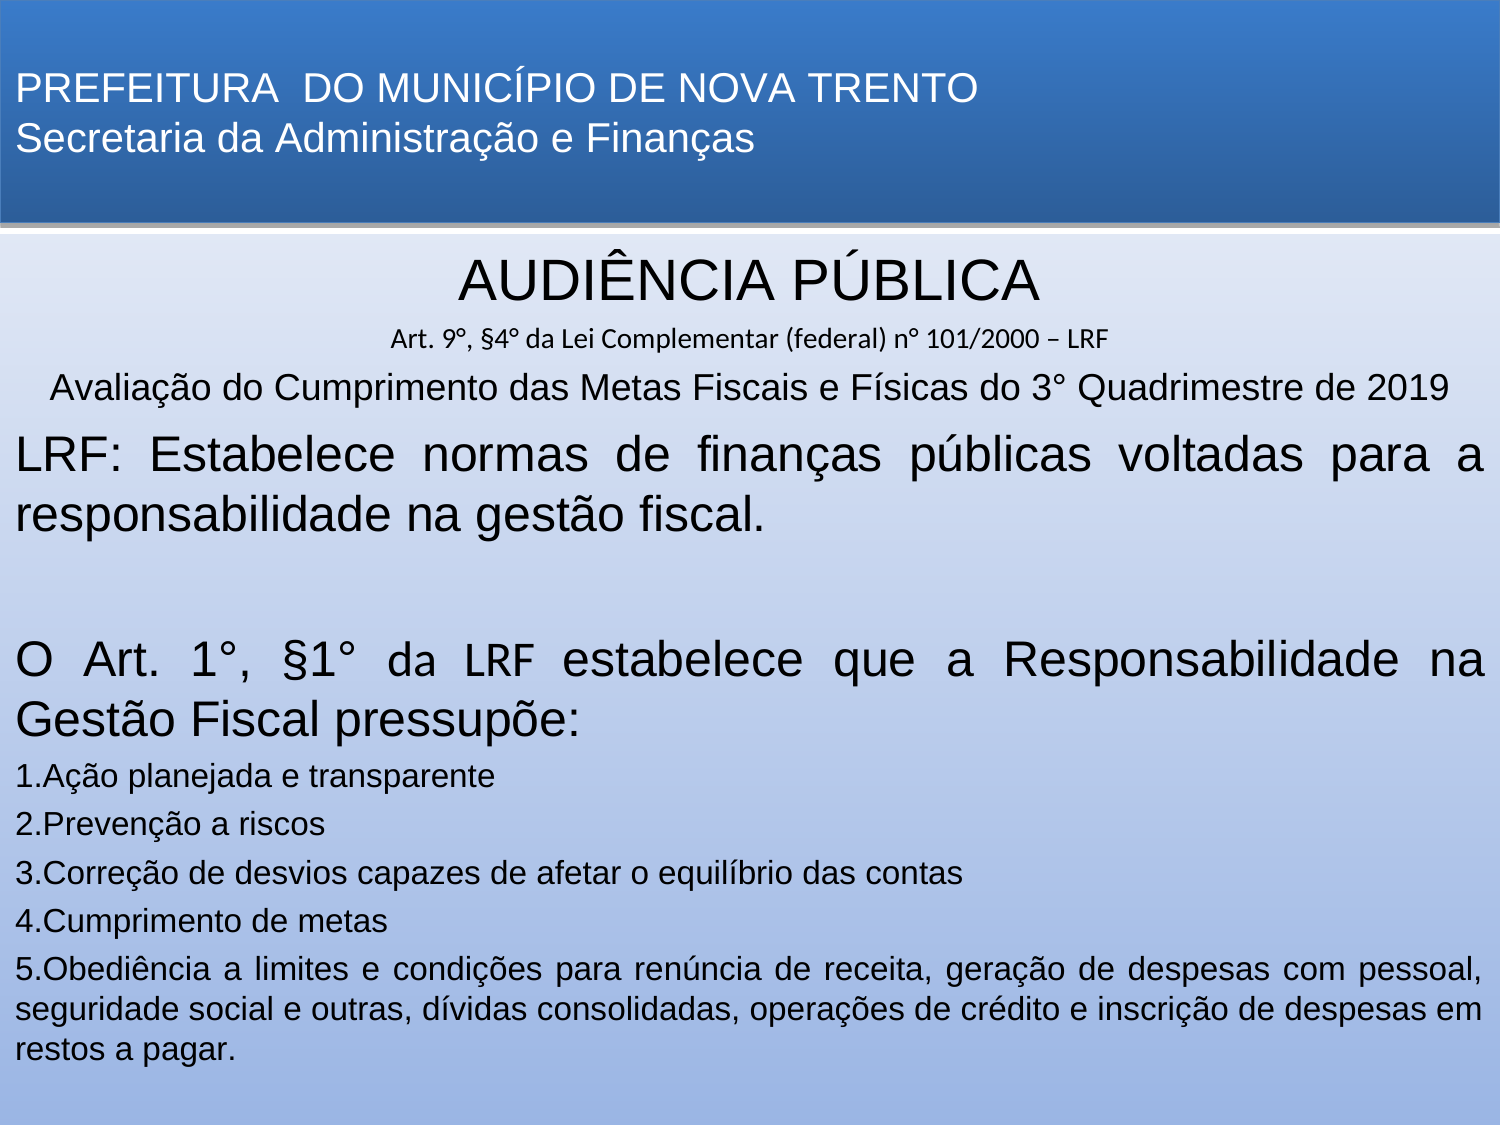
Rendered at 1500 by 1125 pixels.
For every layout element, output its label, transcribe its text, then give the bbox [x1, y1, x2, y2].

subtitle AUDIÊNCIA PÚBLICA Art. 9°, §4° da Lei Complementar (federal) n° 101/2000 – LRF Avaliação do Cumprimento das Metas Fiscais e Físicas do 3° Quadrimestre de 2019 LRF: Estabelece normas de finanças públicas voltadas para a responsabilidade na gestão fiscal. O Art. 1°, §1° da LRF estabelece que a Responsabilidade na Gestão Fiscal pressupõe: Ação planejada e transparente Prevenção a riscos Correção de desvios capazes de afetar o equilíbrio das contas Cumprimento de metas Obediência a limites e condições para renúncia de receita, geração de despesas com pessoal, seguridade social e outras, dívidas consolidadas, operações de crédito e inscrição de despesas em restos a pagar. [0, 234, 1500, 1125]
title PREFEITURA DO MUNICÍPIO DE NOVA TRENTO Secretaria da Administração e Finanças [0, 0, 1500, 223]
